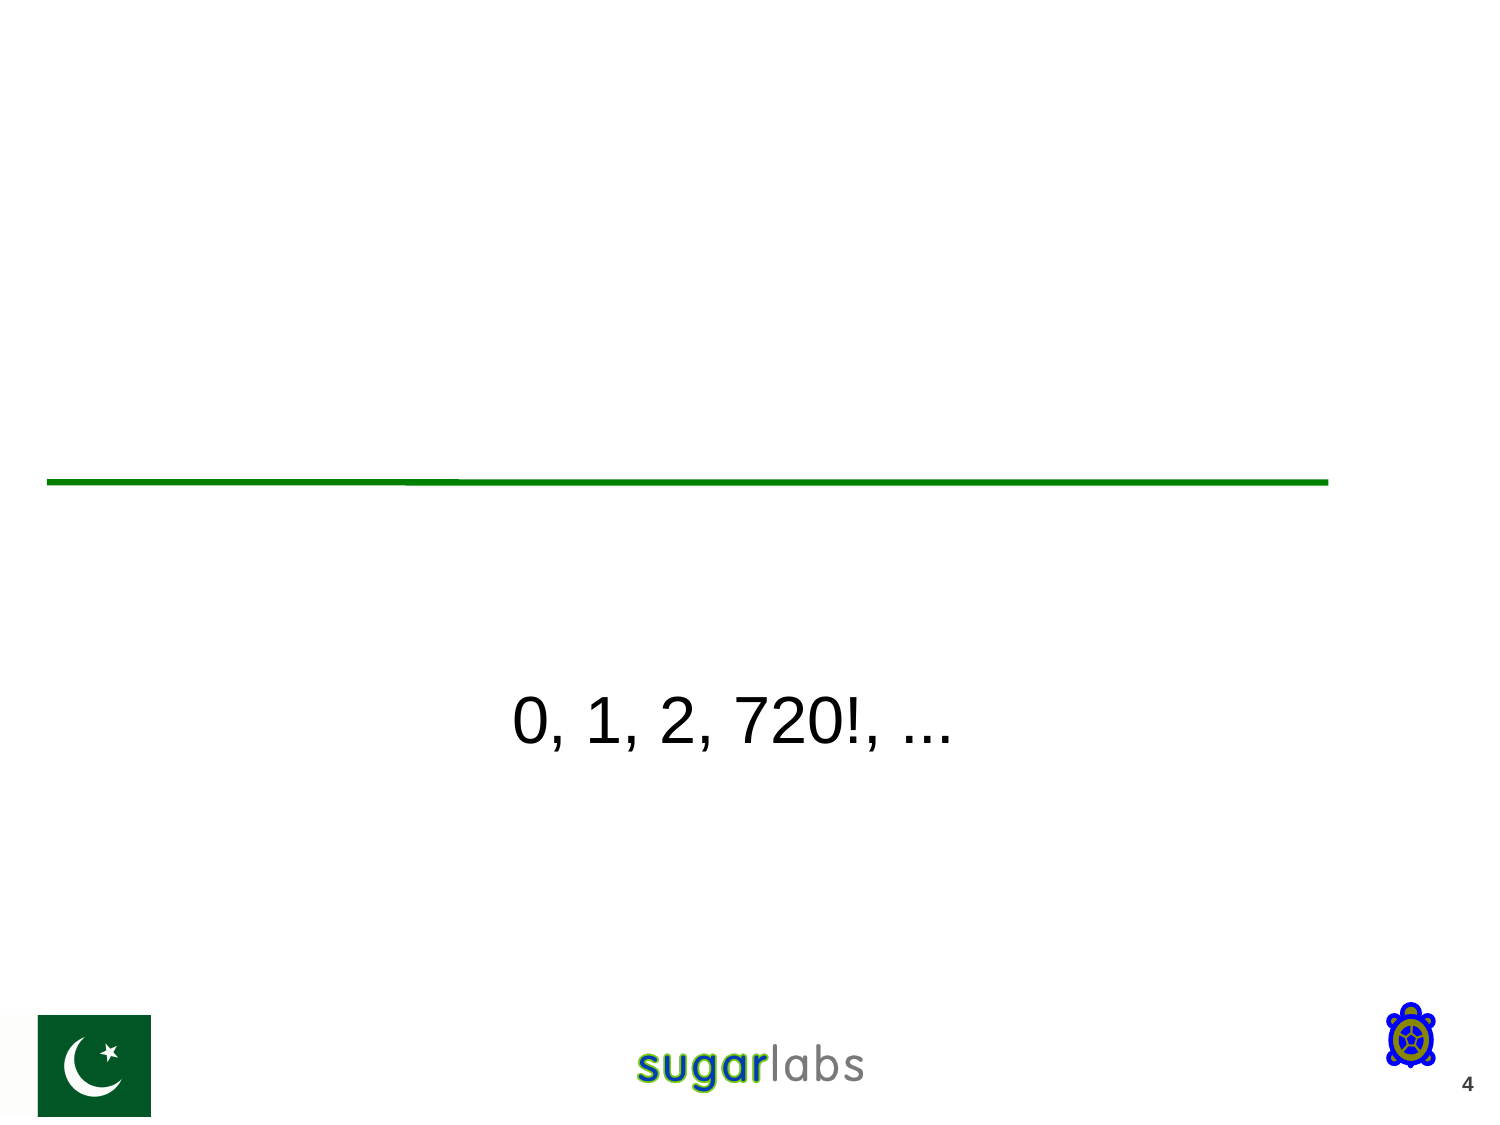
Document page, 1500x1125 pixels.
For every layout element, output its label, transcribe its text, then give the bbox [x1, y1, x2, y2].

picture [0, 1015, 151, 1117]
picture [637, 1044, 863, 1093]
picture [1375, 1000, 1448, 1073]
subtitle 0, 1, 2, 720!, ... [59, 284, 1409, 859]
